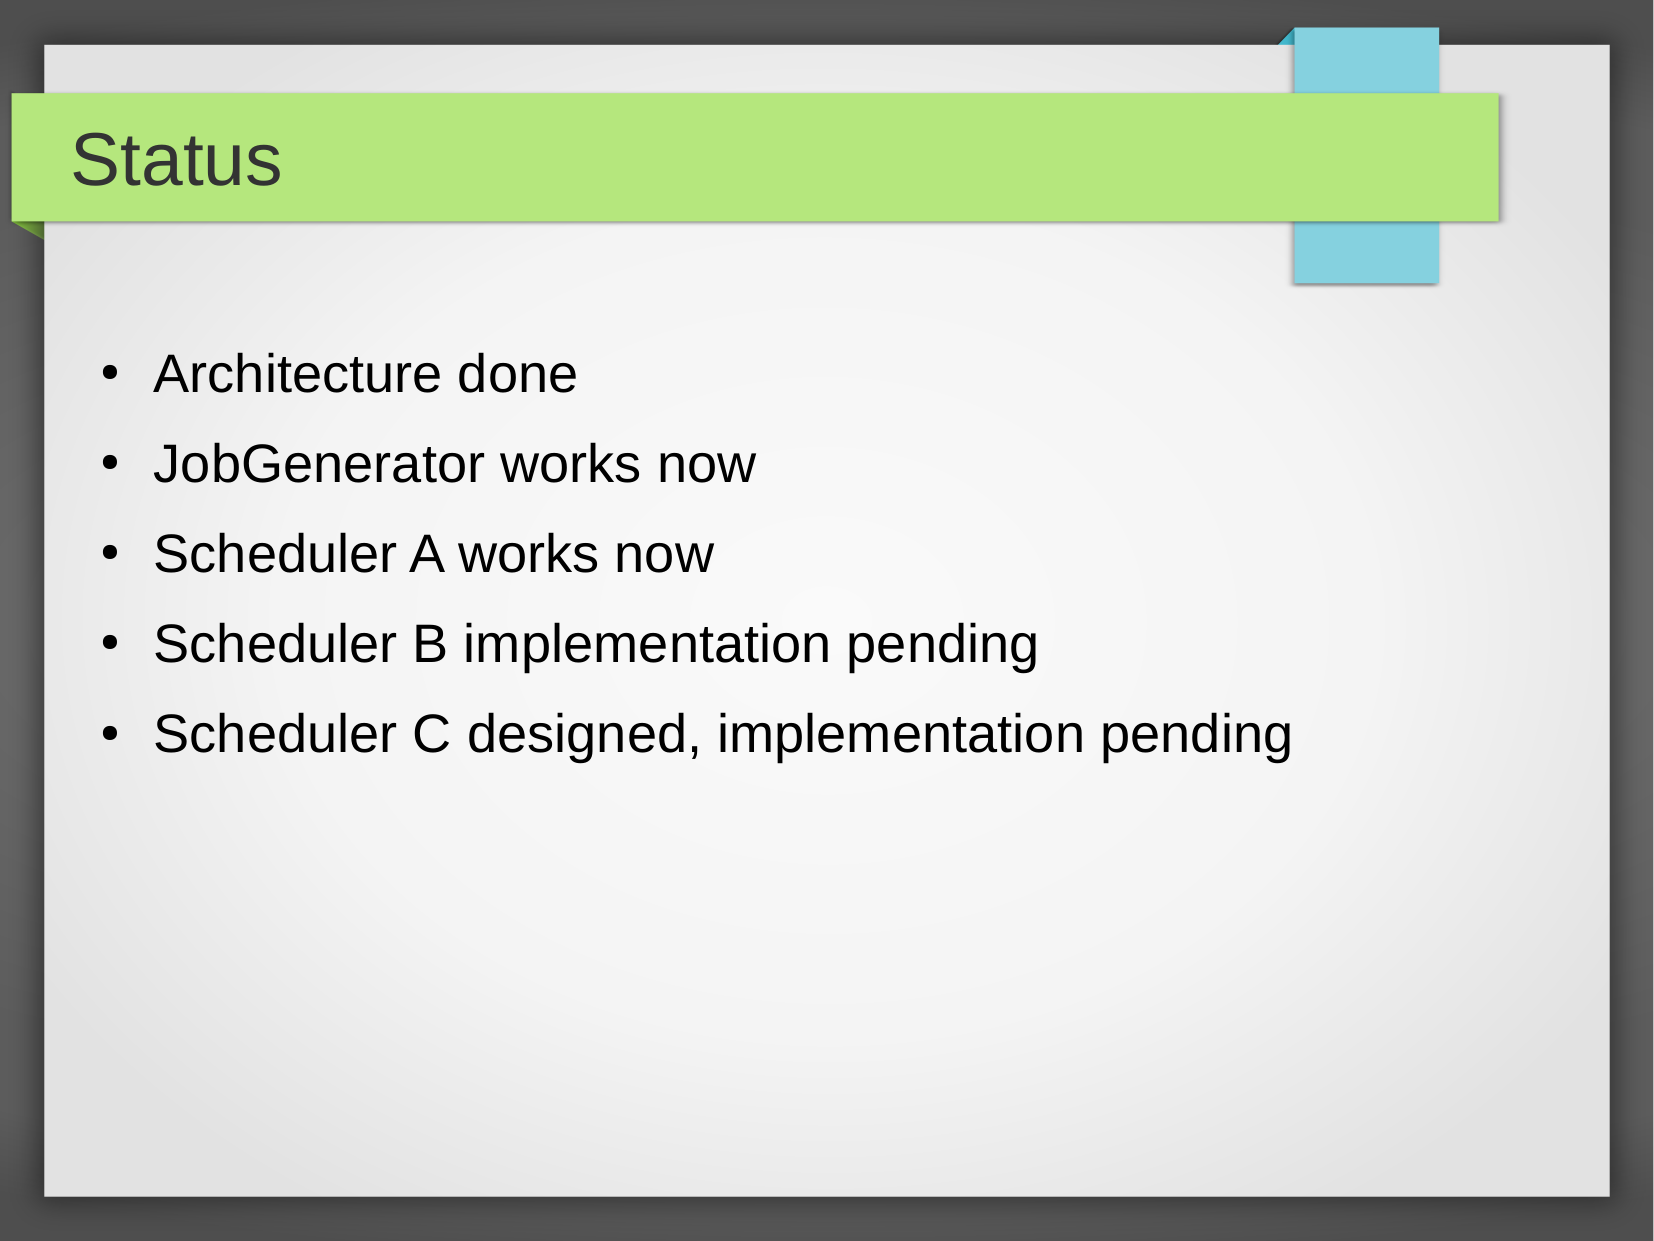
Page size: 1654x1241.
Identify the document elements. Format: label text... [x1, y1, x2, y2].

list Architecture done JobGenerator works now Scheduler A works now Scheduler B implementation pending Scheduler C designed, implementation pending [82, 343, 1538, 1063]
picture [0, 0, 1654, 1241]
title Status [70, 106, 1229, 213]
